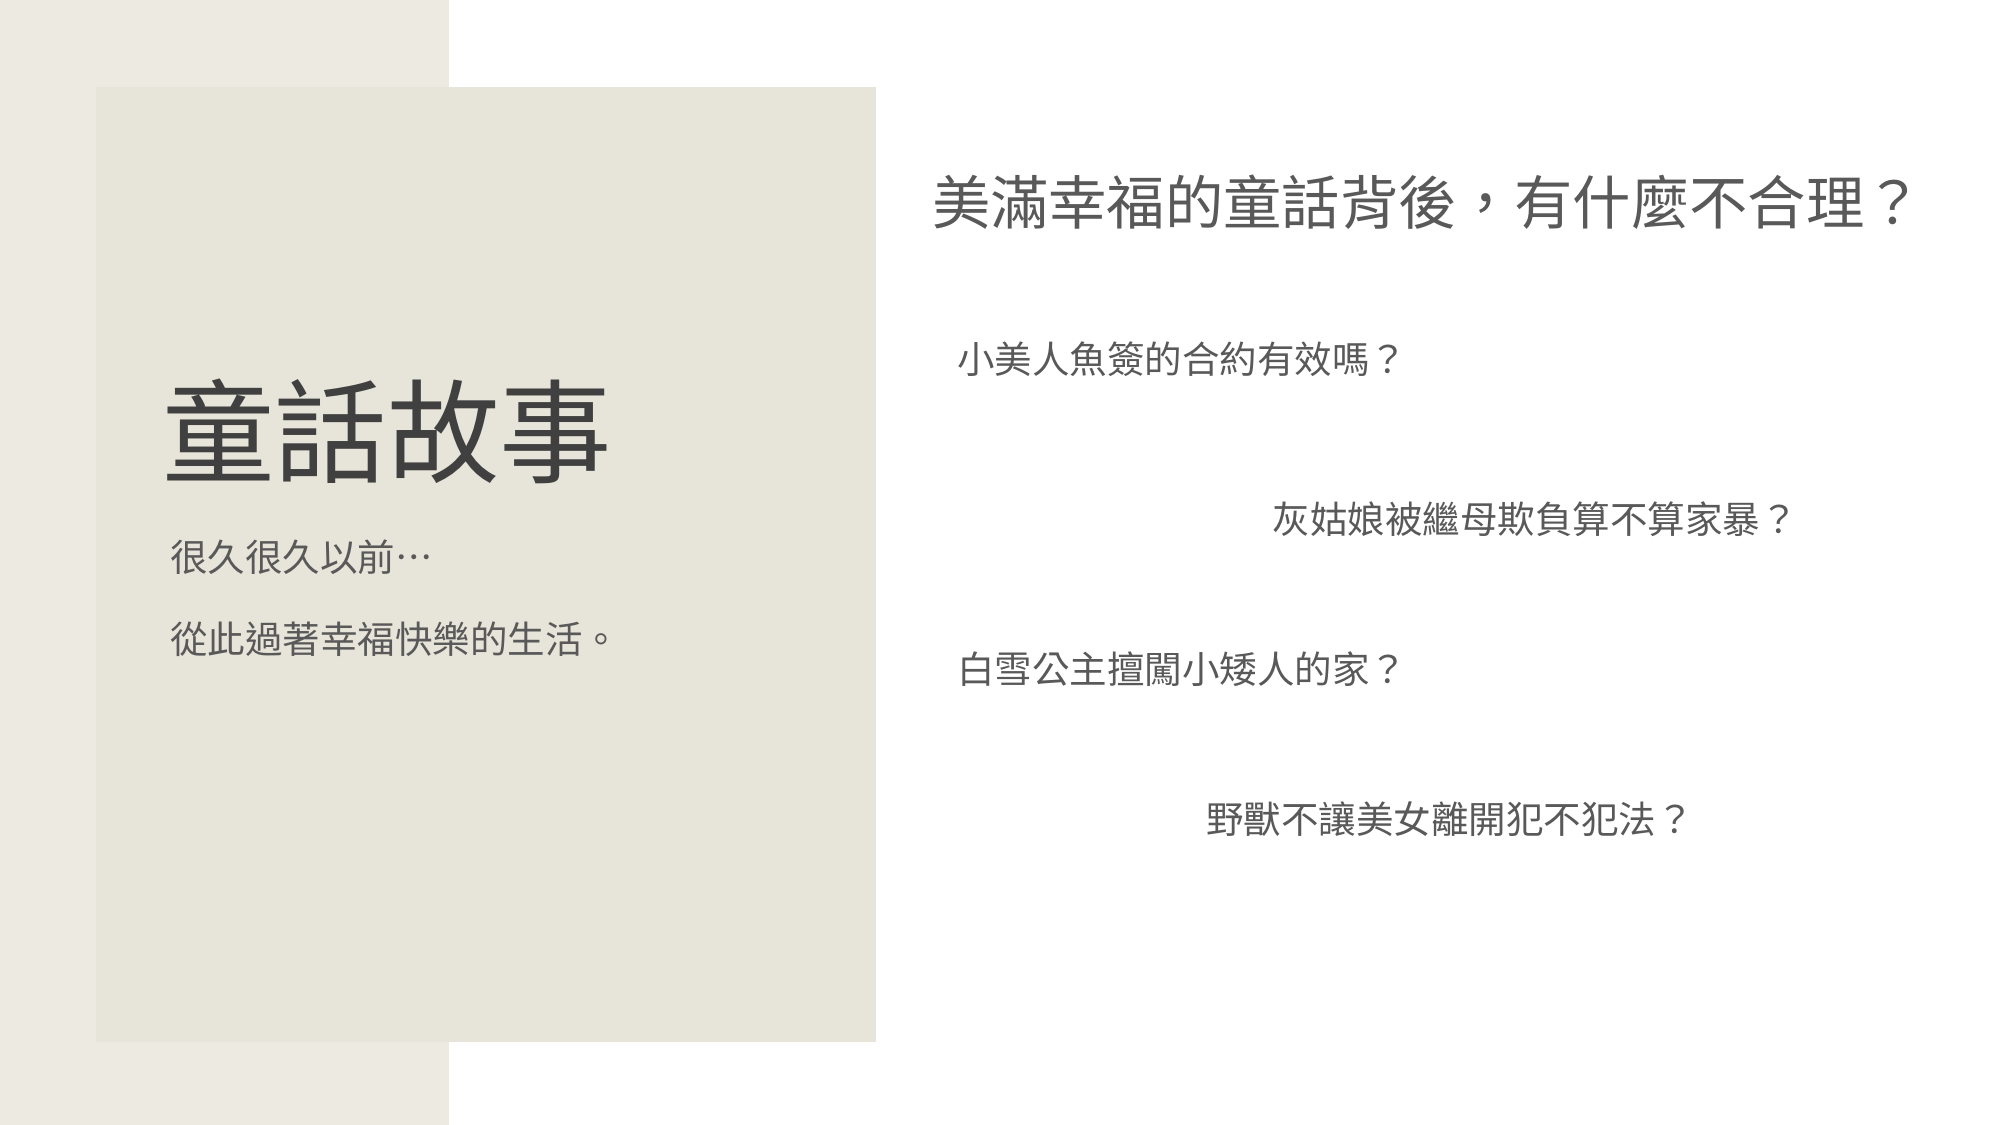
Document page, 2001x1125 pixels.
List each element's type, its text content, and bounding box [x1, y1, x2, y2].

text_box 灰姑娘被繼母欺負算不算家暴？ [1257, 488, 2000, 549]
text_box 小美人魚簽的合約有效嗎？ [942, 328, 1715, 390]
text_box 很久很久以前… [155, 526, 711, 588]
text_box 野獸不讓美女離開犯不犯法？ [1191, 788, 1964, 850]
text_box 從此過著幸福快樂的生活。 [155, 608, 711, 670]
text_box 美滿幸福的童話背後，有什麼不合理？ [917, 159, 1922, 245]
text_box 童話故事 [147, 353, 790, 505]
text_box 白雪公主擅闖小矮人的家？ [942, 638, 1715, 699]
